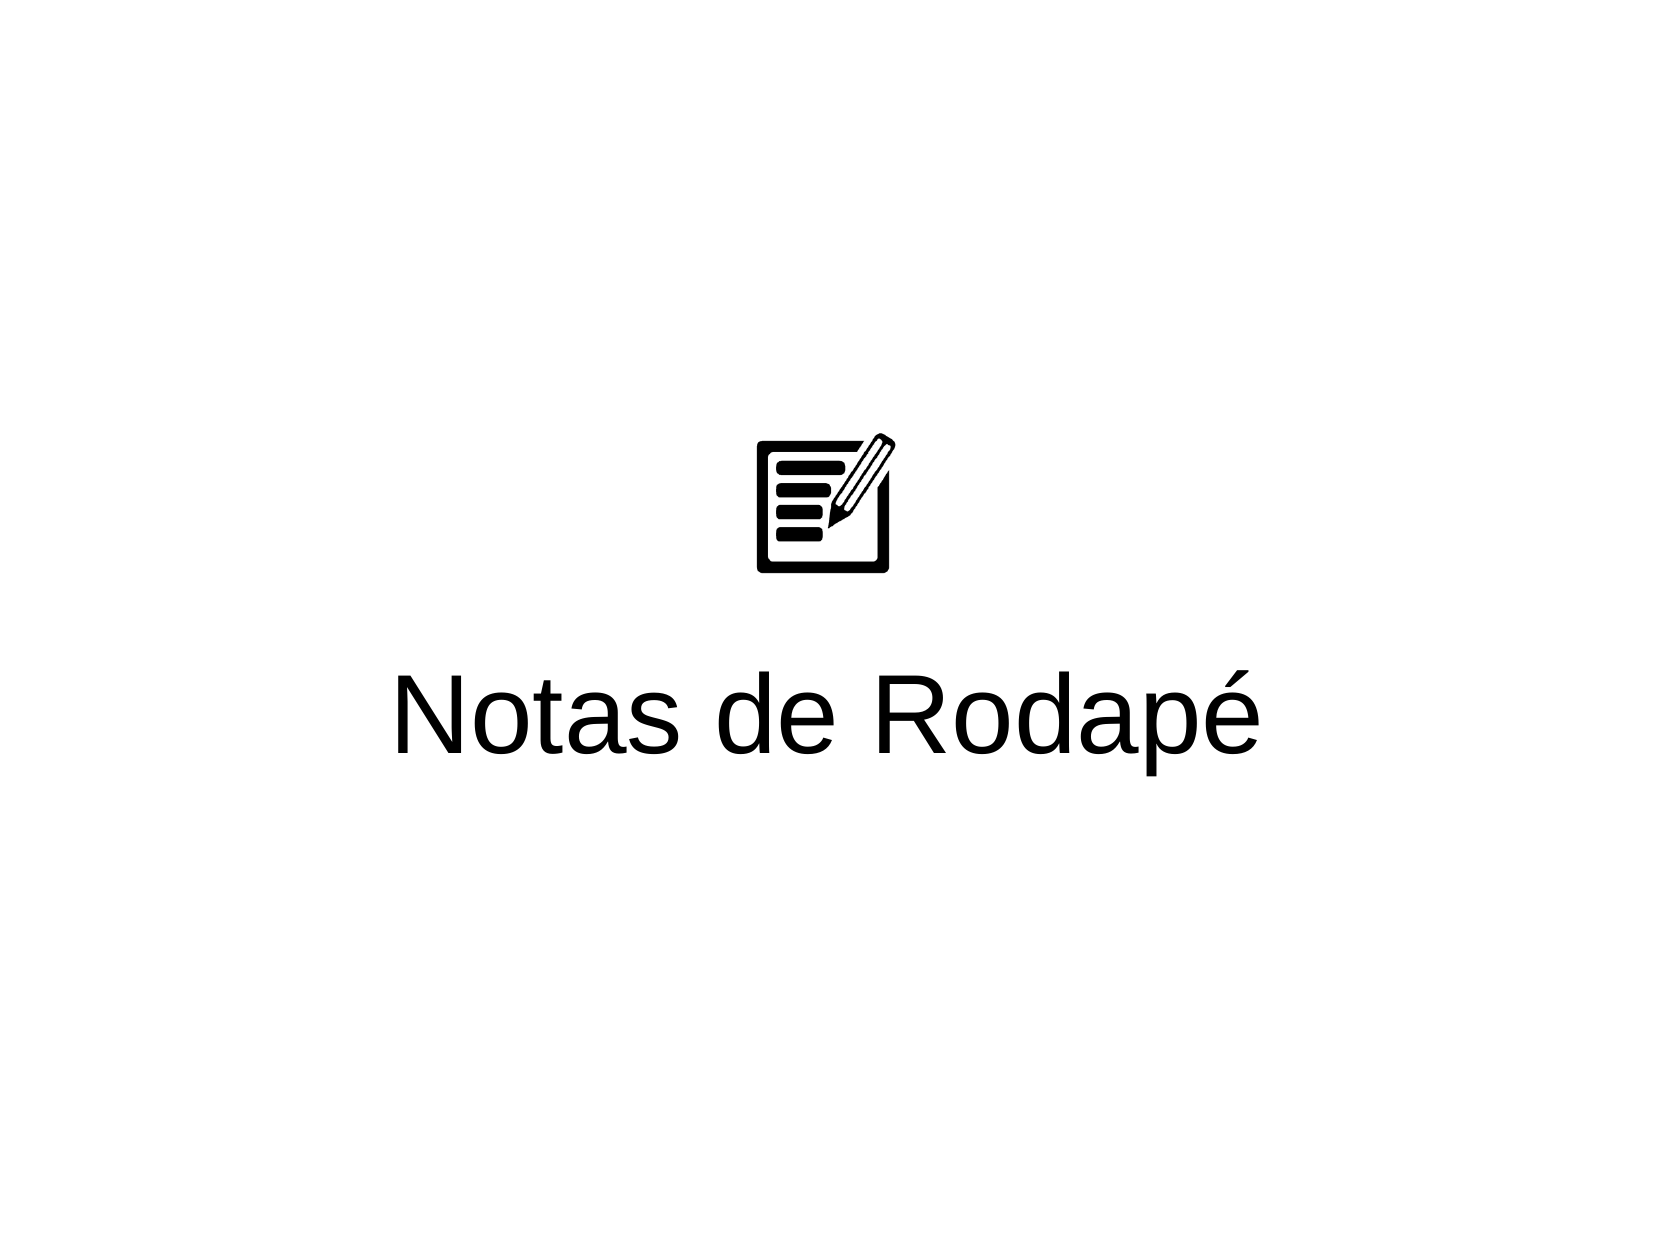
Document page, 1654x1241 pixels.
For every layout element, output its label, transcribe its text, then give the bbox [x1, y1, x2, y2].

picture [744, 428, 901, 585]
title Notas de Rodapé [11, 608, 1642, 816]
